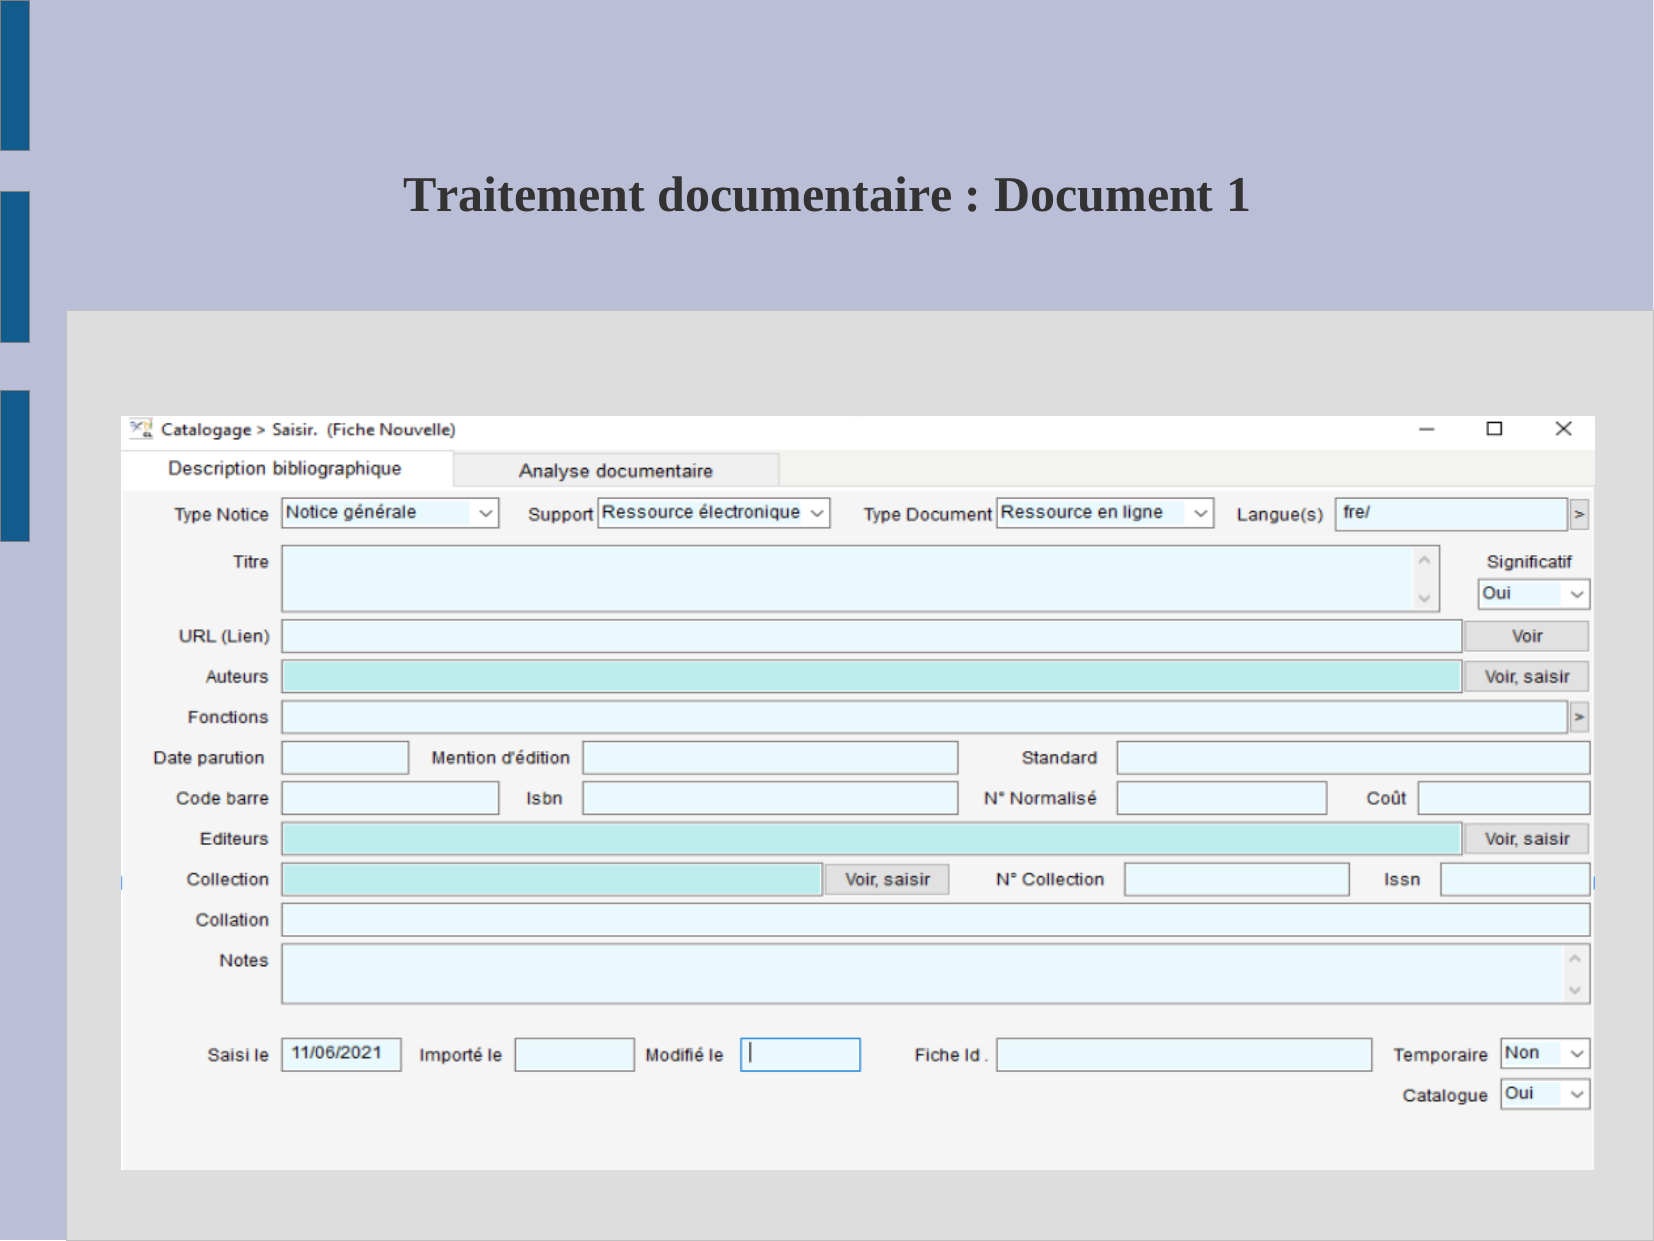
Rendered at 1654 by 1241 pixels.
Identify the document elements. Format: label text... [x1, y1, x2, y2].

title Traitement documentaire : Document 1 [121, 91, 1534, 299]
picture [121, 416, 1595, 1170]
